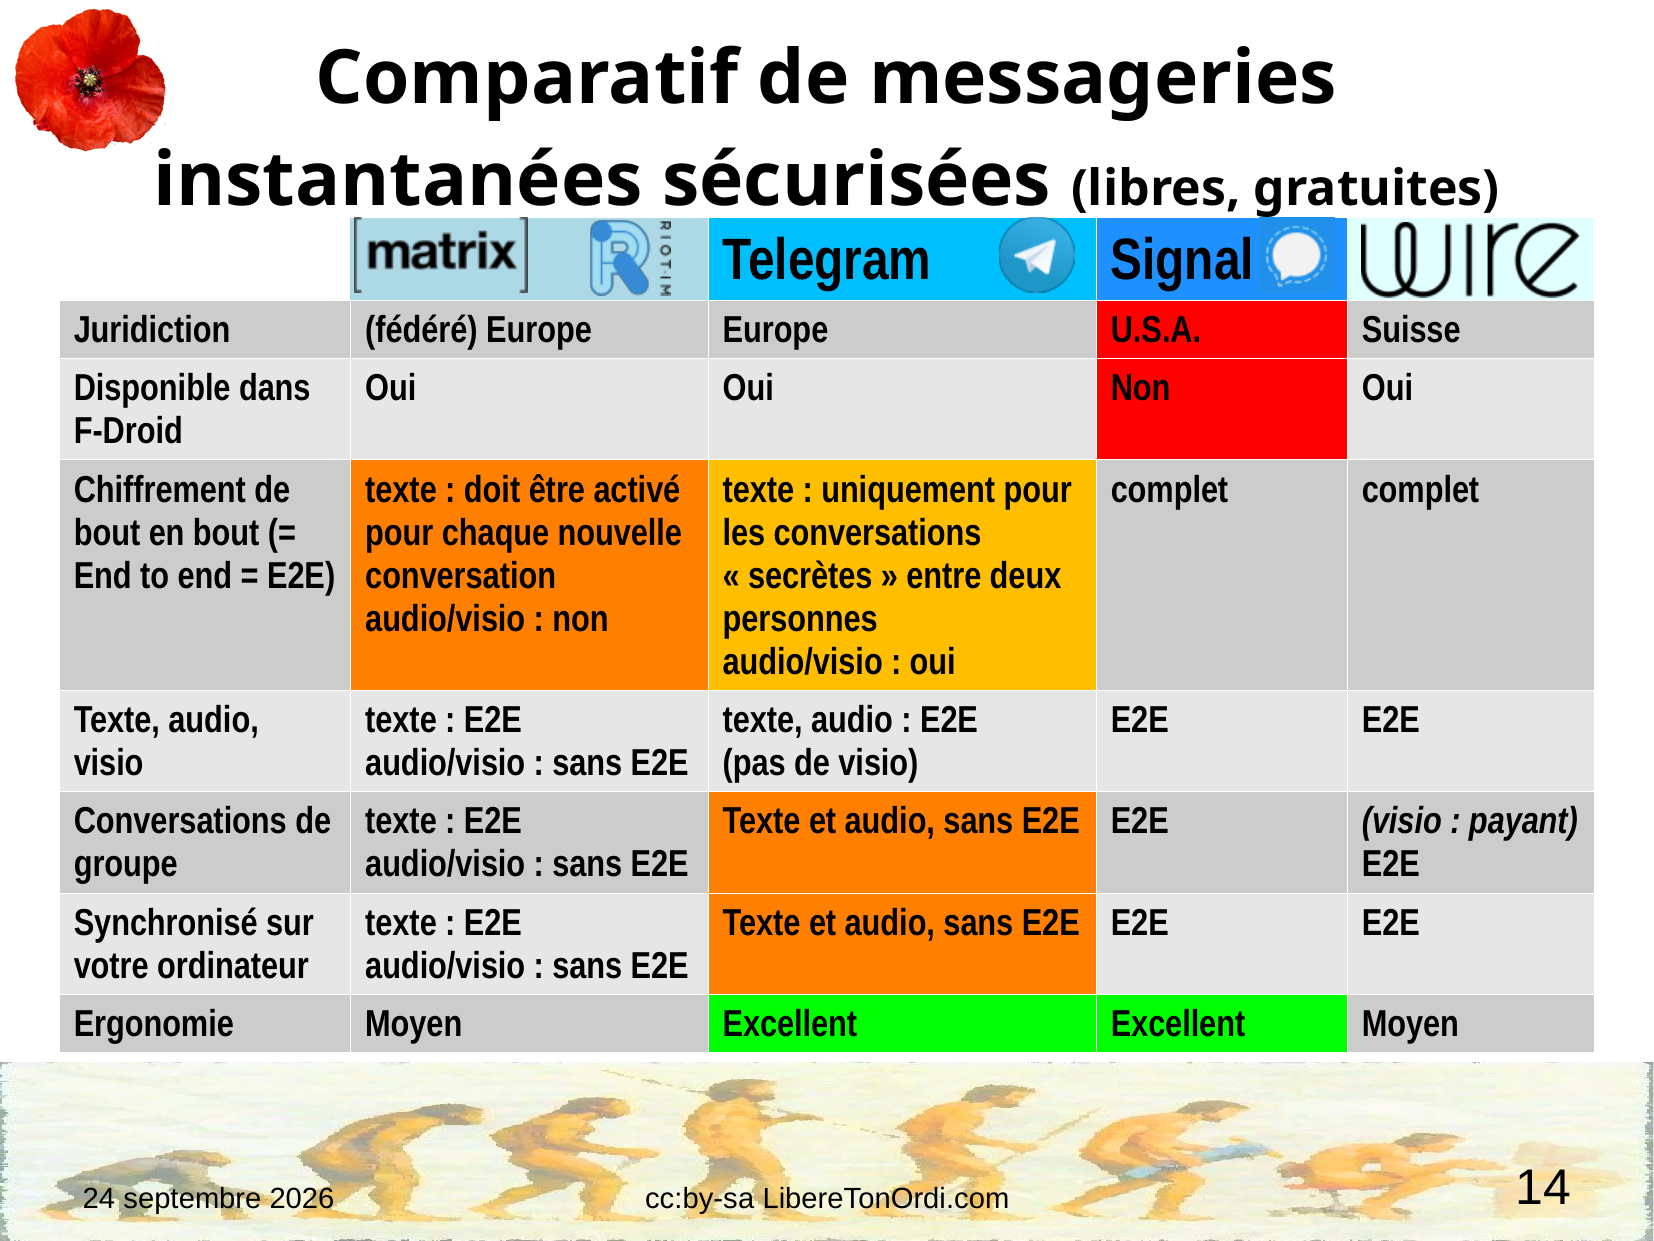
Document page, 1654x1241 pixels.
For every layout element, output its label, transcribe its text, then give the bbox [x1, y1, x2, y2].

table_cell U.S.A. [1097, 301, 1347, 358]
table_cell texte : E2E audio/visio : sans E2E [351, 792, 708, 893]
picture [590, 220, 671, 296]
table_cell E2E [1348, 894, 1594, 994]
picture [11, 5, 169, 154]
table_cell E2E [1348, 691, 1594, 791]
table_cell (fédéré) Europe [351, 301, 708, 358]
table_cell E2E [1097, 792, 1347, 893]
table_cell (visio : payant) E2E [1348, 792, 1594, 893]
table_cell Moyen [351, 995, 708, 1052]
table_cell Texte et audio, sans E2E [709, 792, 1096, 893]
table_cell Conversations de groupe [60, 792, 350, 893]
picture [354, 217, 528, 293]
table_cell E2E [1097, 894, 1347, 994]
table_cell Oui [1348, 359, 1594, 459]
table_cell Moyen [1348, 995, 1594, 1052]
title Comparatif de messageries instantanées sécurisées (libres, gratuites) [82, 8, 1571, 217]
table_cell complet [1348, 460, 1594, 690]
table_cell Oui [709, 359, 1096, 459]
table_cell texte : uniquement pour les conversations « secrètes » entre deux personnes audio/visio : oui [709, 460, 1096, 690]
table_cell Excellent [709, 995, 1096, 1052]
table_cell texte : doit être activé pour chaque nouvelle conversation audio/visio : non [351, 460, 708, 690]
table_cell Synchronisé sur votre ordinateur [60, 894, 350, 994]
picture [1000, 217, 1074, 292]
picture [0, 1062, 1654, 1241]
table_cell E2E [1097, 691, 1347, 791]
table_cell Excellent [1097, 995, 1347, 1052]
table_header [350, 218, 708, 300]
table_cell Disponible dans F-Droid [60, 359, 350, 459]
table_cell Chiffrement de bout en bout (= End to end = E2E) [60, 460, 350, 690]
table_header [1348, 218, 1594, 300]
table_header Signal [1097, 218, 1347, 300]
picture [1259, 217, 1335, 293]
table_cell Europe [709, 301, 1096, 358]
table_cell Juridiction [60, 301, 350, 358]
table_cell Suisse [1348, 301, 1594, 358]
table_cell Texte et audio, sans E2E [709, 894, 1096, 994]
table_cell texte : E2E audio/visio : sans E2E [351, 894, 708, 994]
table_header Telegram [709, 218, 1096, 300]
table_cell complet [1097, 460, 1347, 690]
table_cell texte, audio : E2E (pas de visio) [709, 691, 1096, 791]
picture [1361, 222, 1593, 298]
table_cell Oui [351, 359, 708, 459]
table_cell Non [1097, 359, 1347, 459]
table_cell texte : E2E audio/visio : sans E2E [351, 691, 708, 791]
table_header [60, 218, 350, 300]
table_cell Ergonomie [60, 995, 350, 1052]
table_cell Texte, audio, visio [60, 691, 350, 791]
